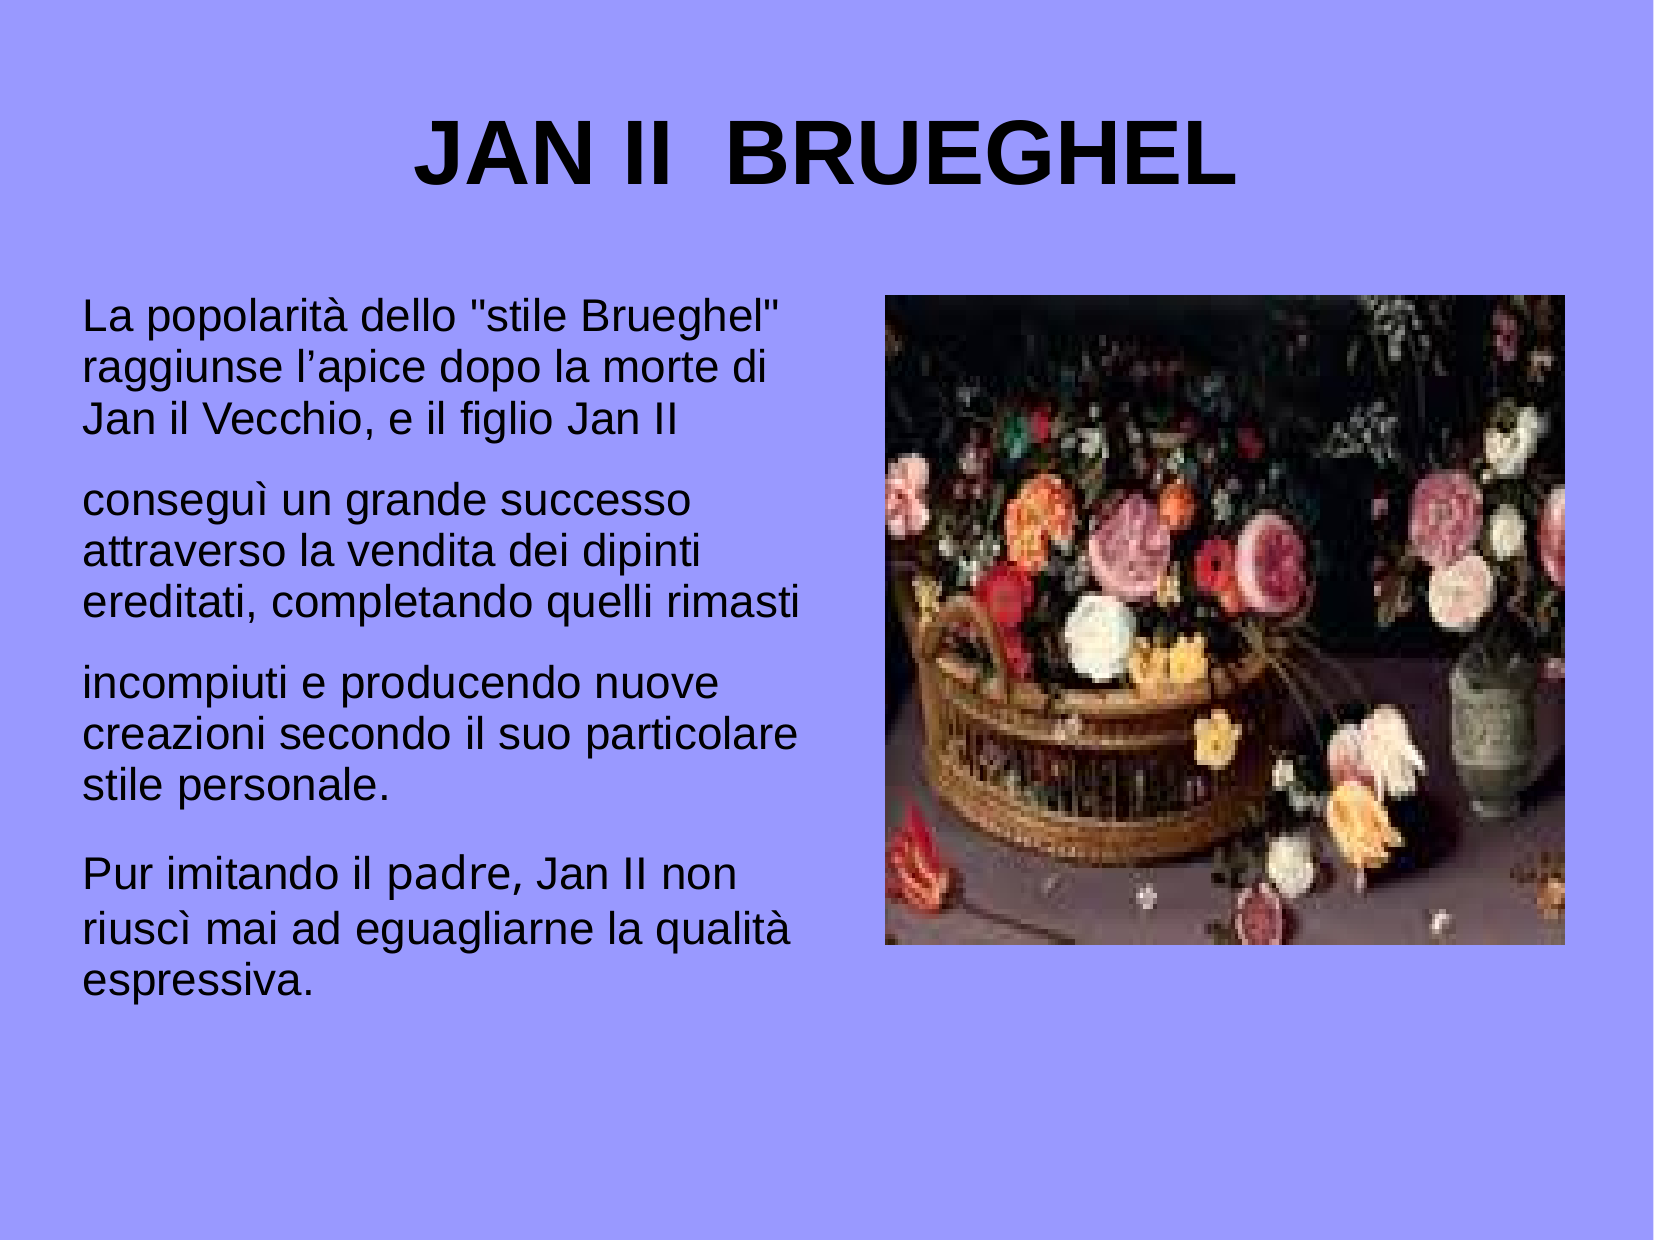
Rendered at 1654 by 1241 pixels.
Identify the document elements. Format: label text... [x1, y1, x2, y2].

picture [885, 295, 1565, 945]
list La popolarità dello "stile Brueghel" raggiunse l’apice dopo la morte di Jan il Vecchio, e il figlio Jan II conseguì un grande successo attraverso la vendita dei dipinti ereditati, completando quelli rimasti incompiuti e producendo nuove creazioni secondo il suo particolare stile personale. Pur imitando il padre, Jan II non riuscì mai ad eguagliarne la qualità espressiva. [82, 290, 809, 1109]
title JAN II BRUEGHEL [82, 49, 1571, 257]
